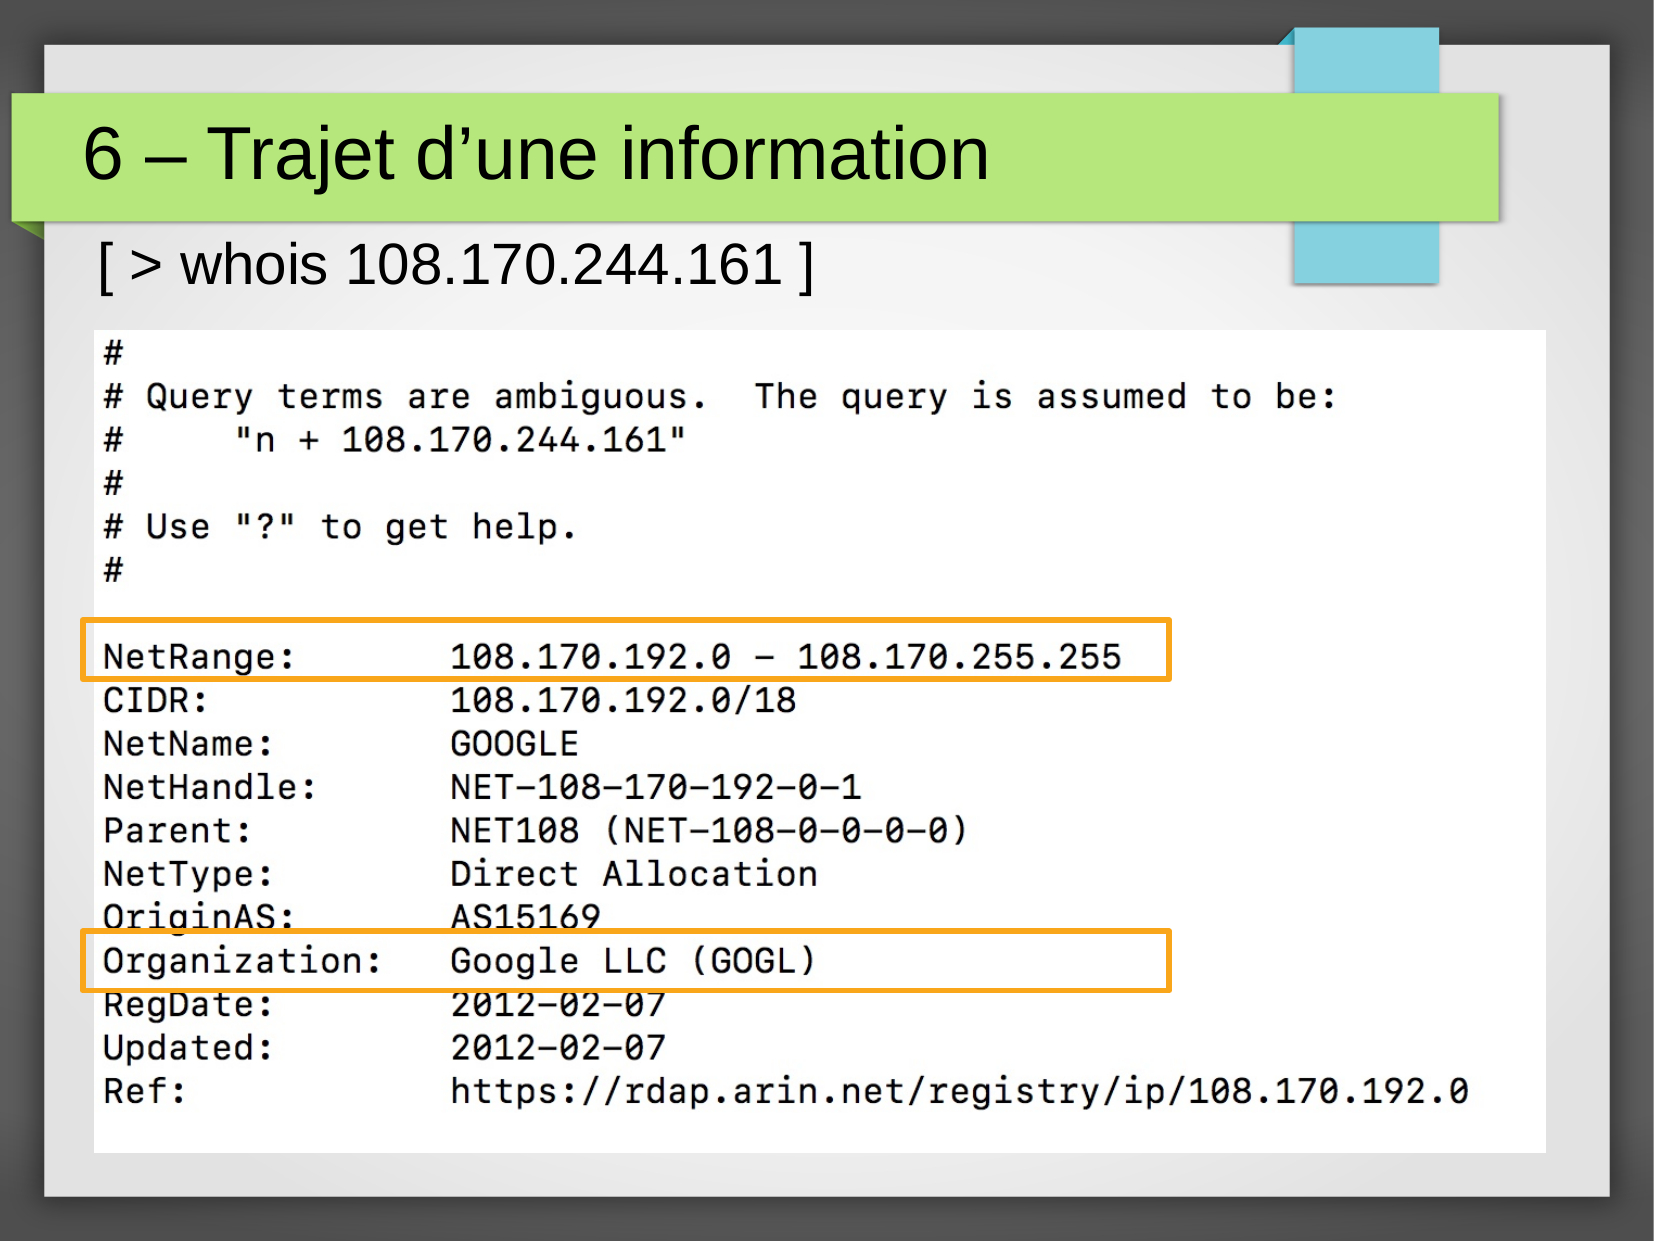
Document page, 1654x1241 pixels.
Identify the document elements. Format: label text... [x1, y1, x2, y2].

picture [0, 0, 1654, 1241]
text_box [ > whois 108.170.244.161 ] [82, 224, 898, 321]
title 6 – Trajet d’une information [82, 69, 1430, 238]
